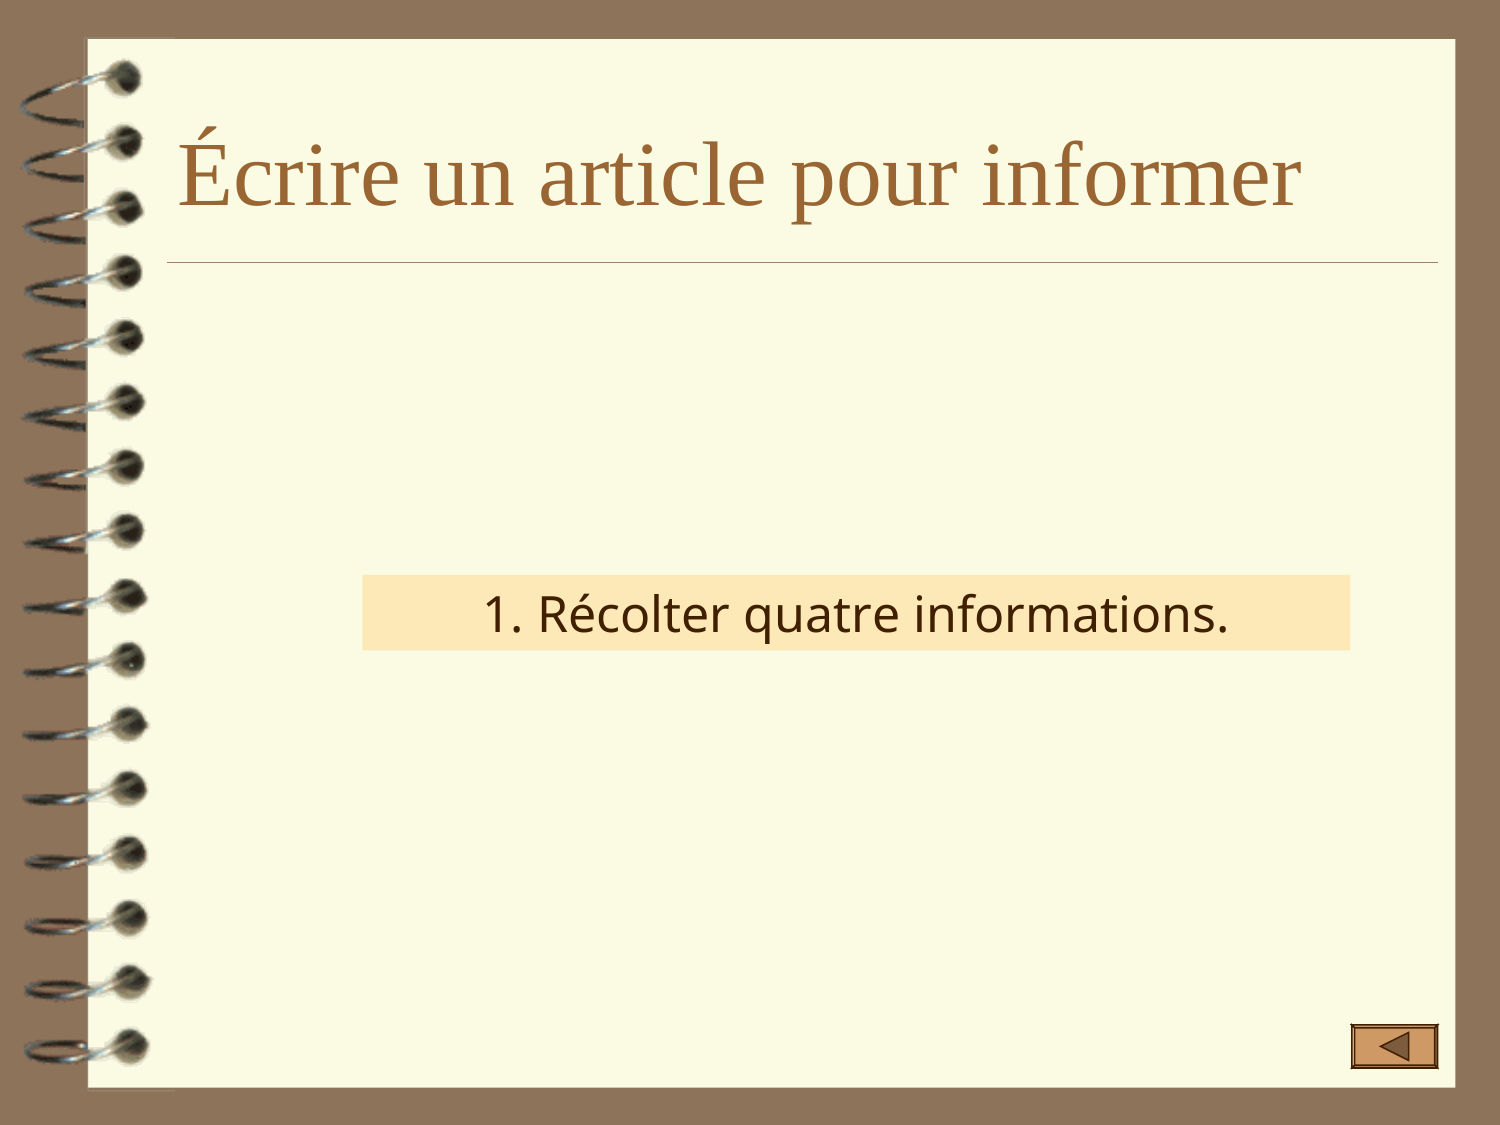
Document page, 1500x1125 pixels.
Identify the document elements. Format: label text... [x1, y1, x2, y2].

text_box [1353, 1024, 1438, 1068]
text_box 1. Récolter quatre informations. [362, 574, 1351, 651]
title Écrire un article pour informer [162, 74, 1438, 263]
picture [0, 0, 175, 1125]
